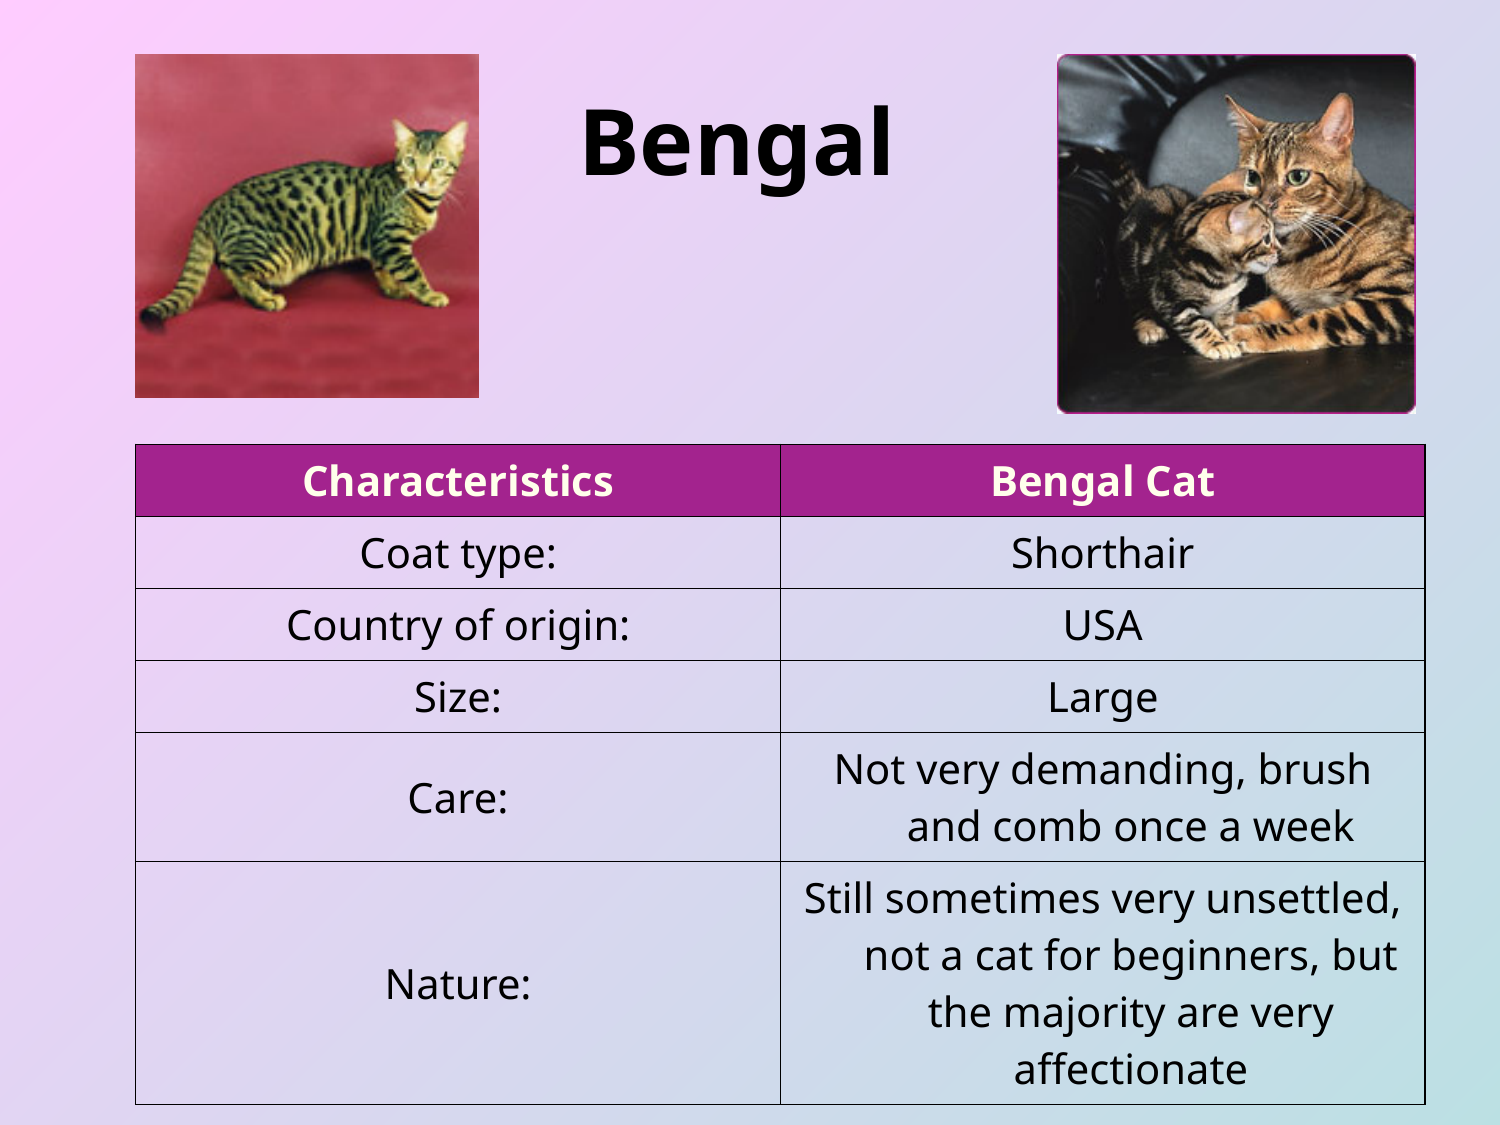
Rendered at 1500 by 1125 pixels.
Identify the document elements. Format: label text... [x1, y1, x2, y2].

table_cell Not very demanding, brush and comb once a week [781, 733, 1424, 861]
table_cell Country of origin: [136, 589, 780, 660]
table_cell Nature: [136, 862, 780, 1104]
table_cell Large [781, 661, 1424, 732]
title Bengal [75, 45, 1425, 233]
table_cell Care: [136, 733, 780, 861]
table_header Bengal Cat [781, 445, 1424, 516]
picture [1057, 54, 1416, 414]
table_cell USA [781, 589, 1424, 660]
picture [135, 54, 479, 398]
table_cell Shorthair [781, 517, 1424, 588]
table_cell Size: [136, 661, 780, 732]
table_header Characteristics [136, 445, 780, 516]
table_cell Coat type: [136, 517, 780, 588]
table_cell Still sometimes very unsettled, not a cat for beginners, but the majority are very affectionate [781, 862, 1424, 1104]
